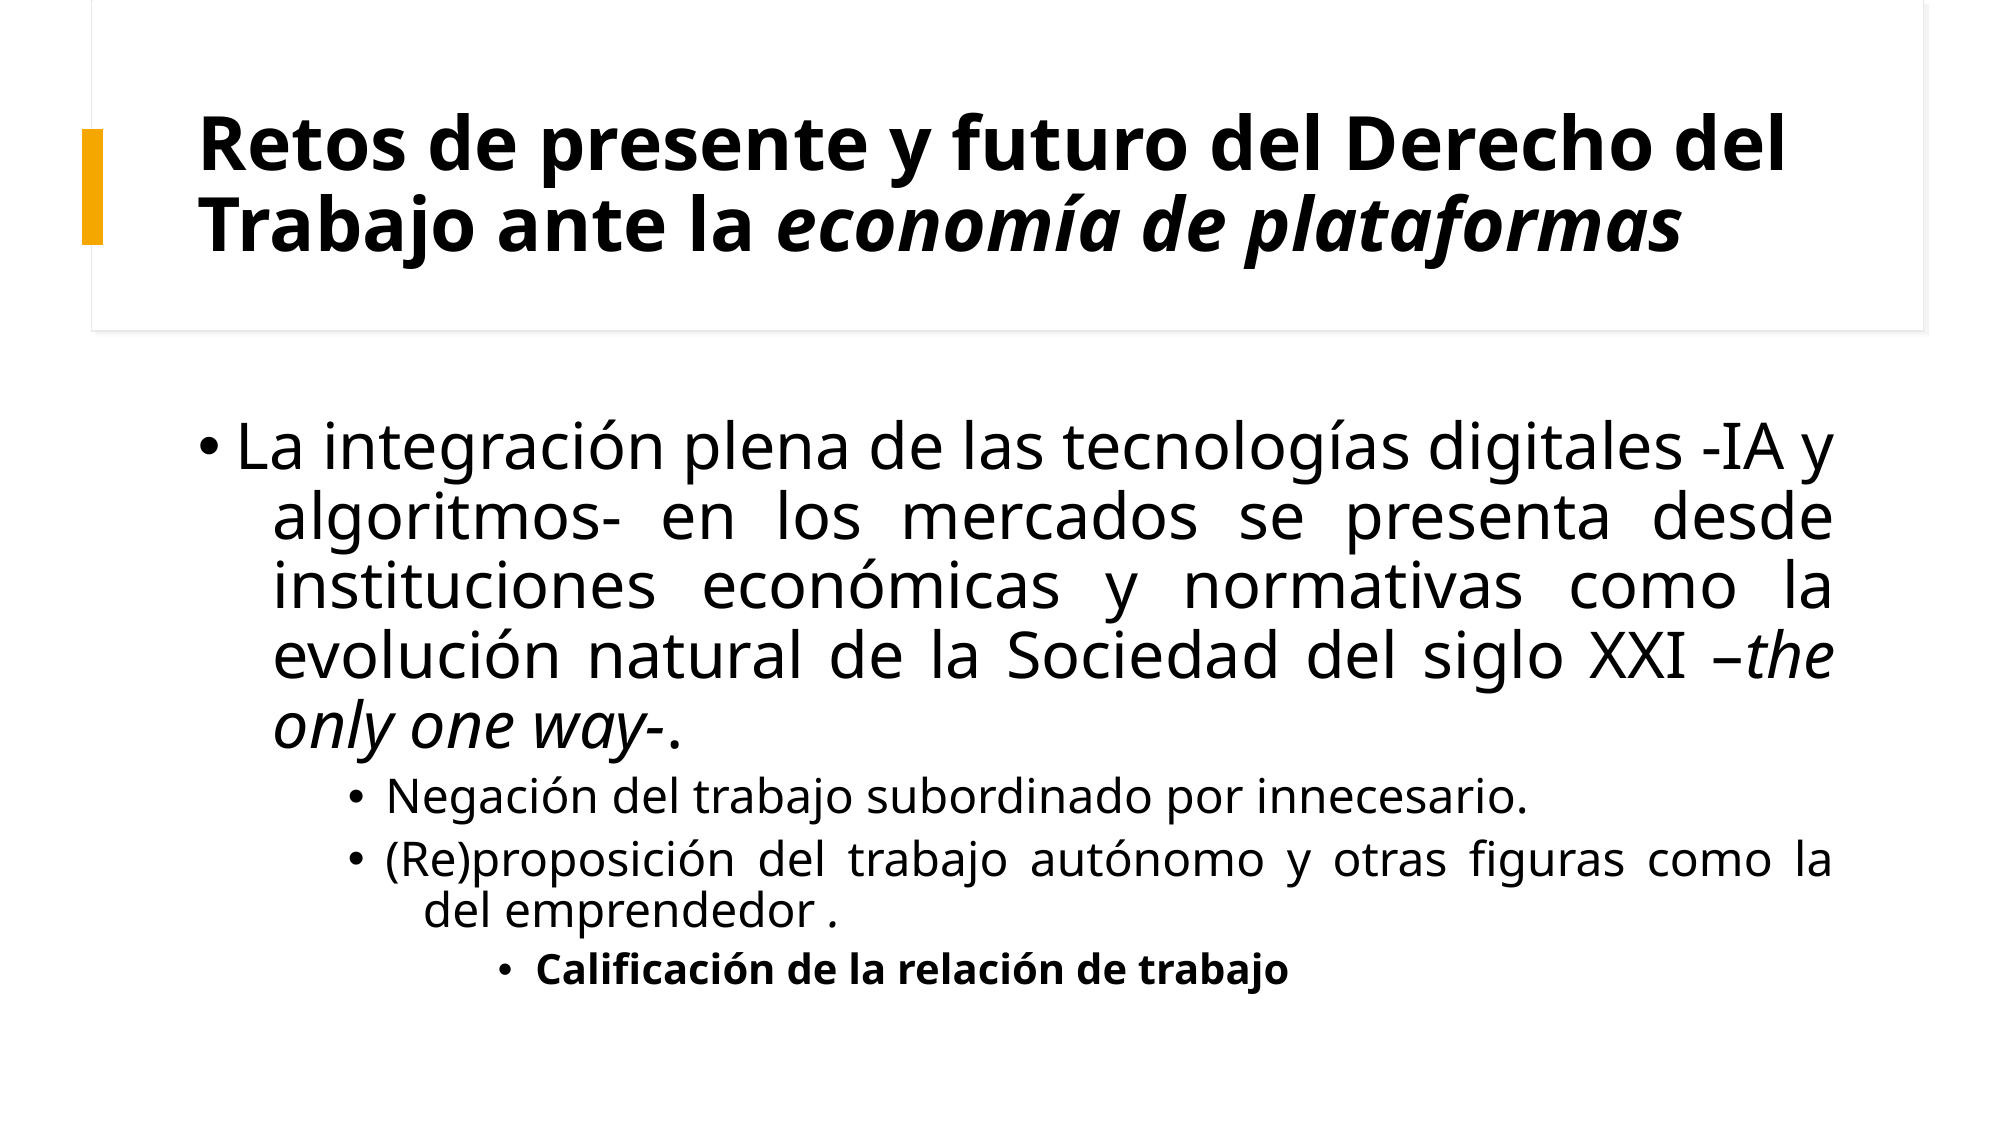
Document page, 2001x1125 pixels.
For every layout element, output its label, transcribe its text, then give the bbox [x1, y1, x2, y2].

list La integración plena de las tecnologías digitales -IA y algoritmos- en los mercados se presenta desde instituciones económicas y normativas como la evolución natural de la Sociedad del siglo XXI –the only one way-. Negación del trabajo subordinado por innecesario. (Re)proposición del trabajo autónomo y otras figuras como la del emprendedor . Calificación de la relación de trabajo [183, 406, 1852, 1013]
title Retos de presente y futuro del Derecho del Trabajo ante la economía de plataformas [183, 90, 1852, 284]
